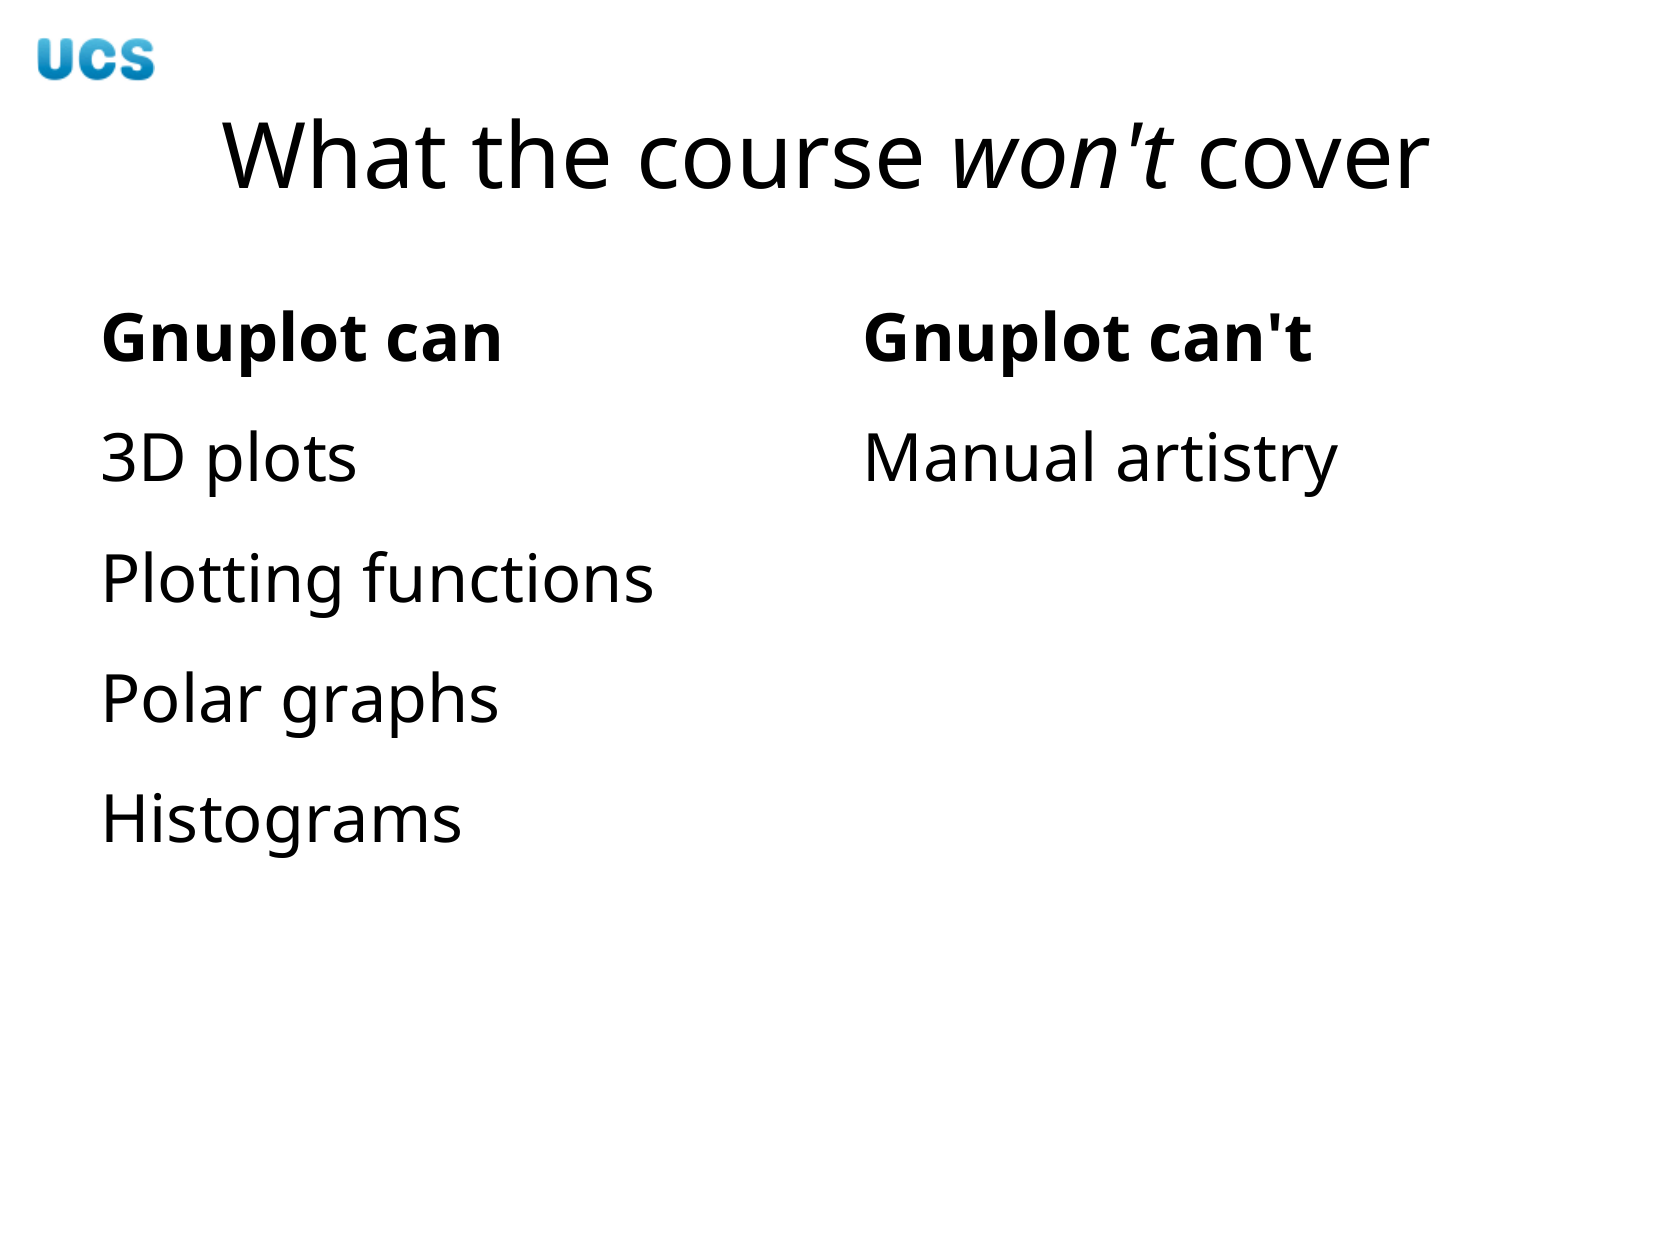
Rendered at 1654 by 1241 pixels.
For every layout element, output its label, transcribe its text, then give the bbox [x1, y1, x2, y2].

title What the course won't cover [82, 49, 1571, 257]
picture [37, 37, 155, 82]
list Gnuplot can 3D plots Plotting functions Polar graphs Histograms [82, 290, 809, 1109]
list Gnuplot can't Manual artistry [845, 290, 1572, 1109]
